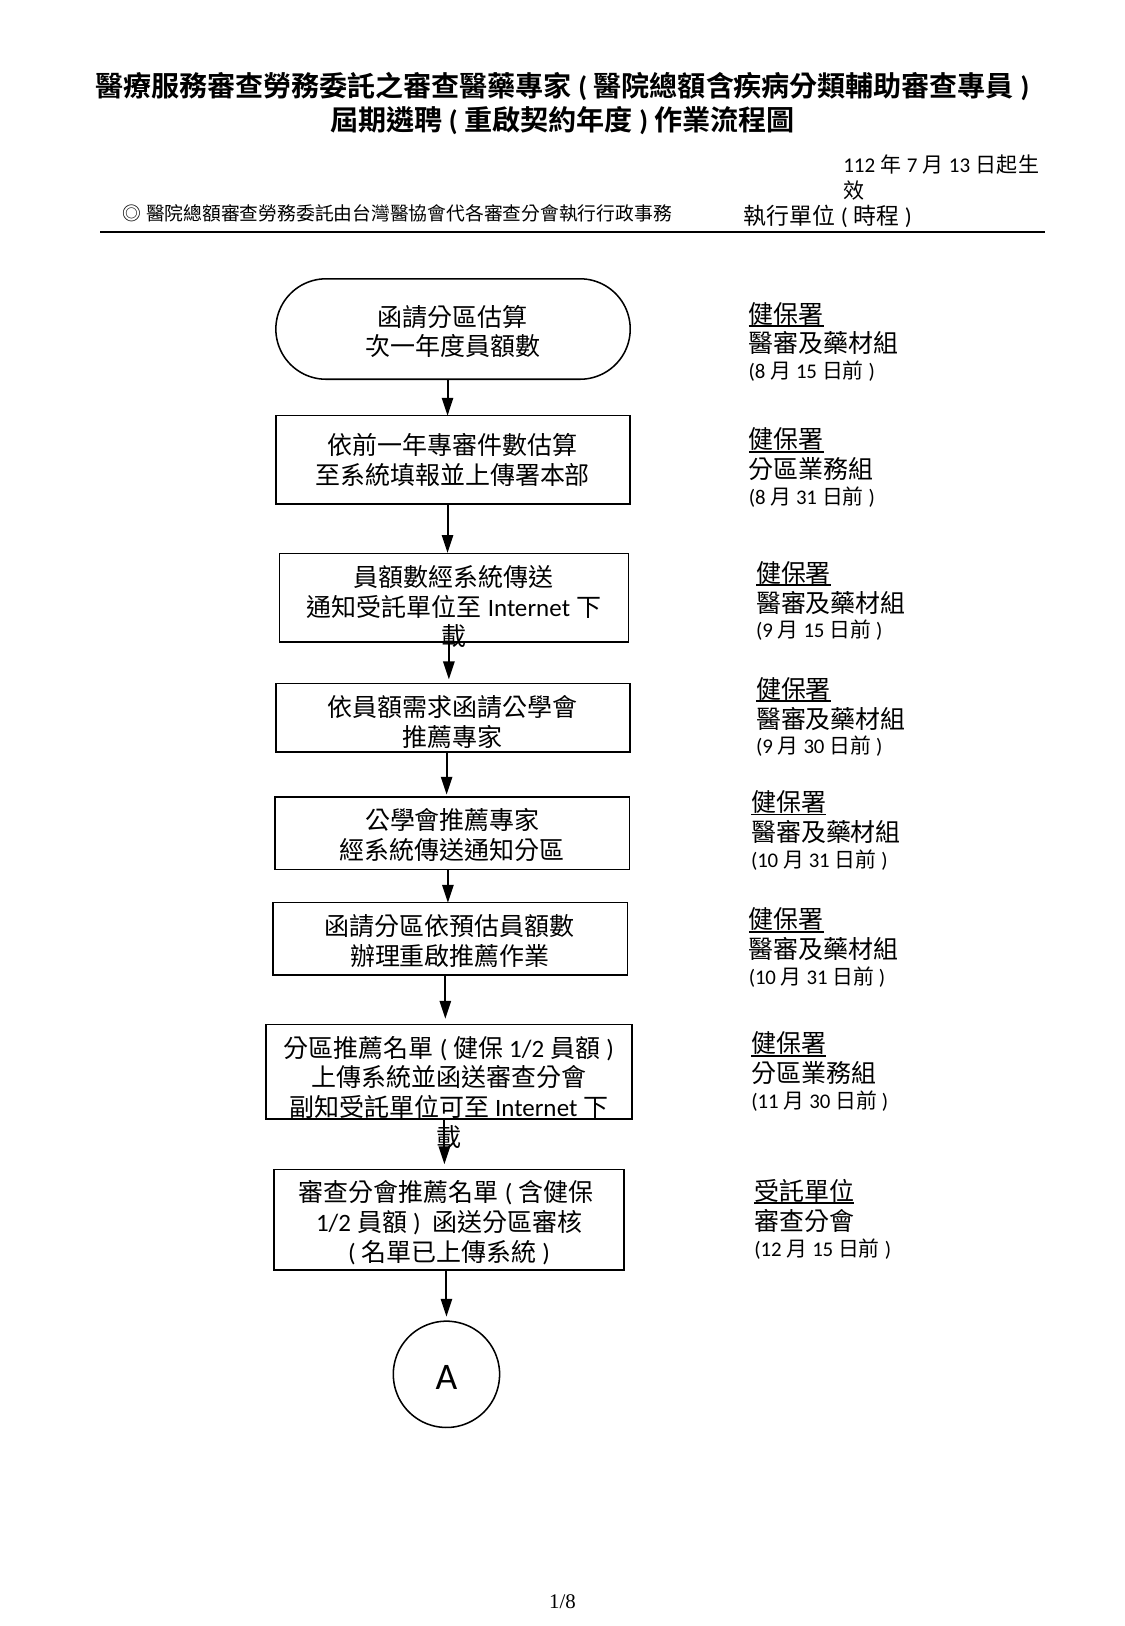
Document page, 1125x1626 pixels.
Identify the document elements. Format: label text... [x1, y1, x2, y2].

text_box ◎醫院總額審查勞務委託由台灣醫協會代各審查分會執行行政事務 [108, 194, 686, 232]
text_box 執行單位(時程) [728, 194, 1091, 237]
text_box 健保署 醫審及藥材組 (10月31日前) [734, 896, 914, 996]
text_box 分區推薦名單(健保1/2員額) 上傳系統並函送審查分會 副知受託單位可至Internet下載 [266, 1025, 632, 1119]
text_box 依員額需求函請公學會 推薦專家 [276, 684, 630, 752]
text_box 健保署 分區業務組 (8月31日前) [734, 416, 890, 516]
text_box 醫療服務審查勞務委託之審查醫藥專家(醫院總額含疾病分類輔助審查專員) 屆期遴聘(重啟契約年度)作業流程圖 [0, 61, 1125, 144]
text_box 依前一年專審件數估算 至系統填報並上傳署本部 [276, 416, 630, 504]
text_box 員額數經系統傳送 通知受託單位至Internet下載 [280, 554, 629, 642]
text_box 1/8 [0, 1573, 1125, 1625]
text_box 公學會推薦專家 經系統傳送通知分區 [275, 797, 630, 869]
text_box 函請分區依預估員額數 辦理重啟推薦作業 [273, 903, 627, 975]
text_box A [393, 1321, 500, 1428]
text_box 健保署 醫審及藥材組 (9月15日前) [741, 550, 921, 650]
text_box 受託單位 審查分會 (12月15日前) [739, 1168, 906, 1268]
text_box 函請分區估算 次一年度員額數 [275, 278, 631, 380]
text_box 健保署 醫審及藥材組 (8月15日前) [734, 291, 923, 391]
text_box 審查分會推薦名單(含健保1/2員額) 函送分區審核 (名單已上傳系統) [274, 1169, 624, 1270]
text_box 健保署 醫審及藥材組 (9月30日前) [741, 666, 921, 766]
text_box 健保署 分區業務組 (11月30日前) [737, 1020, 903, 1120]
text_box 112年7月13日起生效 [828, 144, 1074, 185]
text_box 健保署 醫審及藥材組 (10月31日前) [736, 779, 916, 879]
